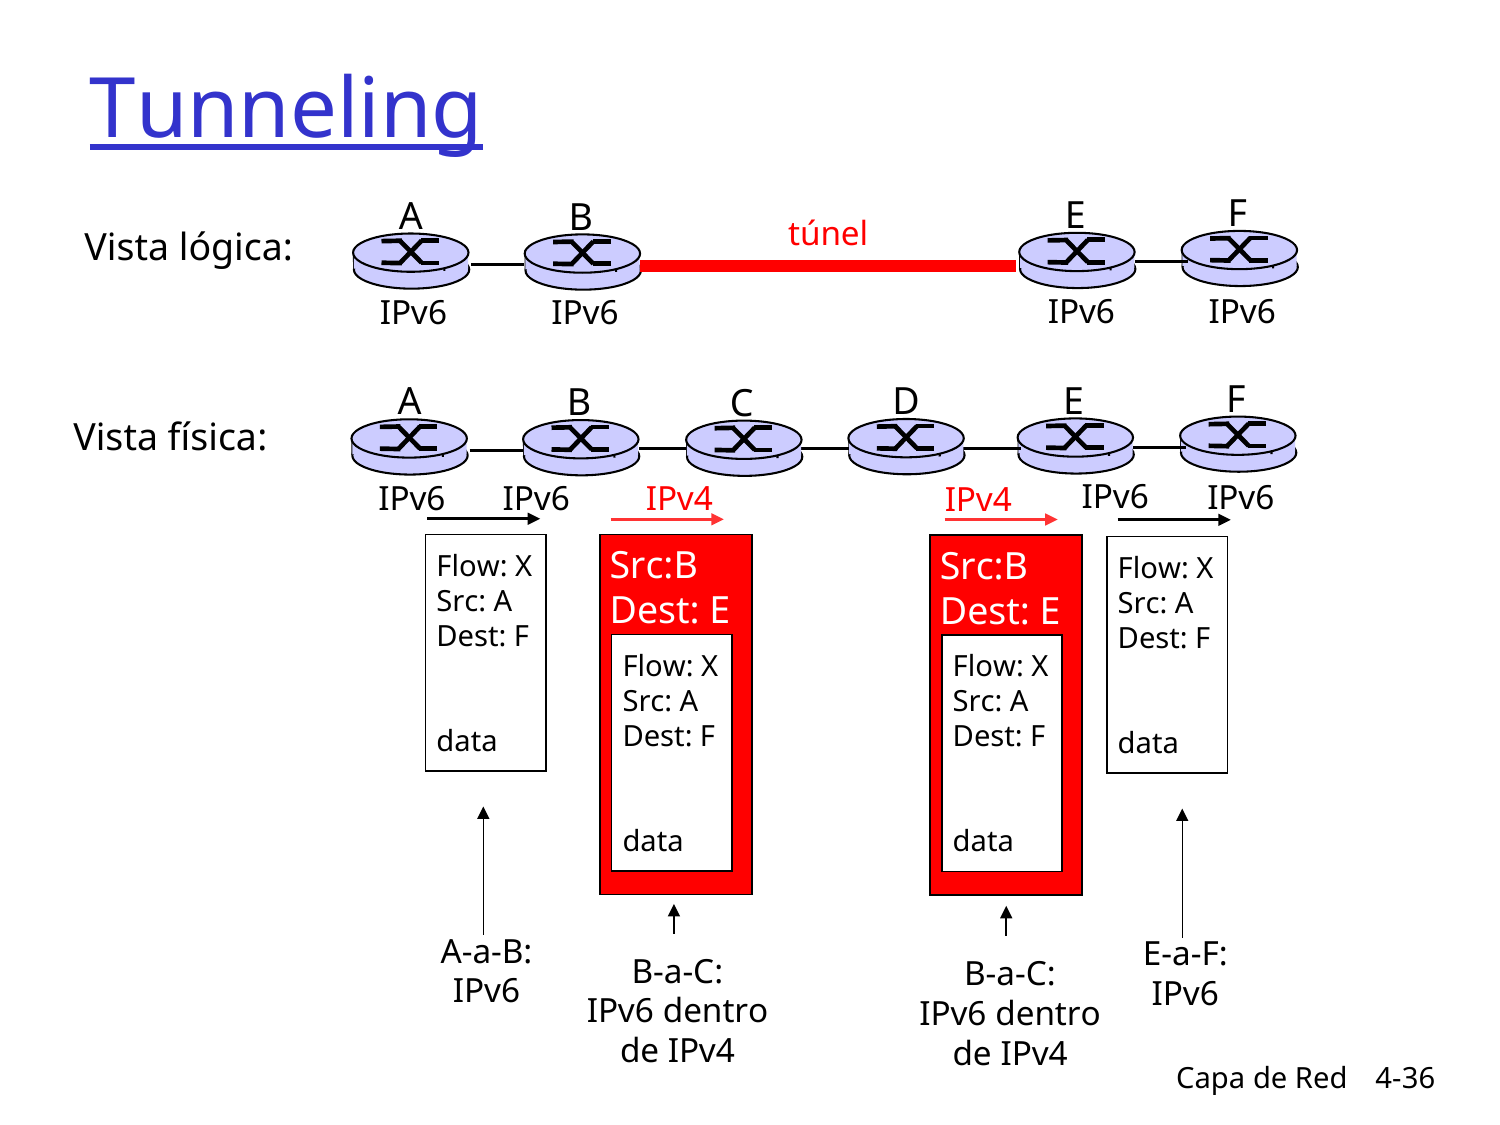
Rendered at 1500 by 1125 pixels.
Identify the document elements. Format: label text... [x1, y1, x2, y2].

text_box [1017, 420, 1134, 474]
text_box IPv6 [1192, 468, 1290, 524]
text_box [1181, 232, 1298, 282]
text_box [524, 236, 1015, 283]
text_box IPv6 [365, 283, 462, 339]
text_box IPv4 [631, 521, 711, 526]
text_box D [877, 369, 935, 430]
text_box E [1048, 368, 1099, 430]
text_box [1106, 536, 1228, 541]
text_box túnel [773, 204, 884, 261]
text_box IPv6 [487, 520, 527, 525]
text_box Src:B Dest: E [925, 534, 1076, 640]
text_box Vista lógica: [69, 215, 308, 277]
text_box Vista física: [58, 404, 283, 466]
text_box B [553, 184, 608, 246]
text_box [686, 422, 803, 476]
text_box Flow: X Src: A Dest: F data [1103, 541, 1229, 768]
text_box IPv6 [1193, 282, 1291, 339]
text_box B-a-C: IPv6 dentro de IPv4 [904, 944, 1116, 1080]
text_box Src:B Dest: E [594, 533, 746, 640]
text_box [848, 421, 965, 475]
text_box Flow: X Src: A Dest: F data [937, 640, 1064, 866]
text_box IPv6 [1066, 467, 1164, 524]
text_box [1019, 234, 1136, 282]
text_box A [384, 184, 438, 245]
text_box B [552, 370, 607, 431]
text_box IPv6 [1033, 282, 1130, 338]
text_box F [1211, 367, 1261, 428]
text_box IPv6 [487, 469, 585, 525]
text_box IPv4 [631, 469, 729, 526]
text_box E-a-F: IPv6 [1128, 924, 1243, 1020]
text_box Flow: X Src: A Dest: F data [607, 640, 734, 865]
text_box [523, 422, 640, 476]
text_box IPv4 [930, 470, 1027, 526]
text_box B-a-C: IPv6 dentro de IPv4 [572, 942, 784, 1078]
text_box [930, 535, 1082, 896]
text_box F [1212, 181, 1262, 242]
text_box A-a-B: IPv6 [425, 922, 548, 1018]
text_box [1106, 768, 1228, 774]
text_box E [1050, 183, 1101, 244]
text_box IPv6 [536, 283, 634, 339]
text_box IPv6 [363, 468, 461, 525]
title Tunneling [75, 15, 1463, 196]
text_box [351, 421, 468, 468]
text_box [425, 766, 547, 772]
text_box [425, 534, 547, 539]
text_box C [715, 371, 769, 432]
text_box A [382, 369, 437, 431]
text_box Flow: X Src: A Dest: F data [421, 539, 548, 766]
text_box [353, 235, 470, 283]
text_box [1180, 418, 1297, 468]
text_box [599, 534, 752, 895]
